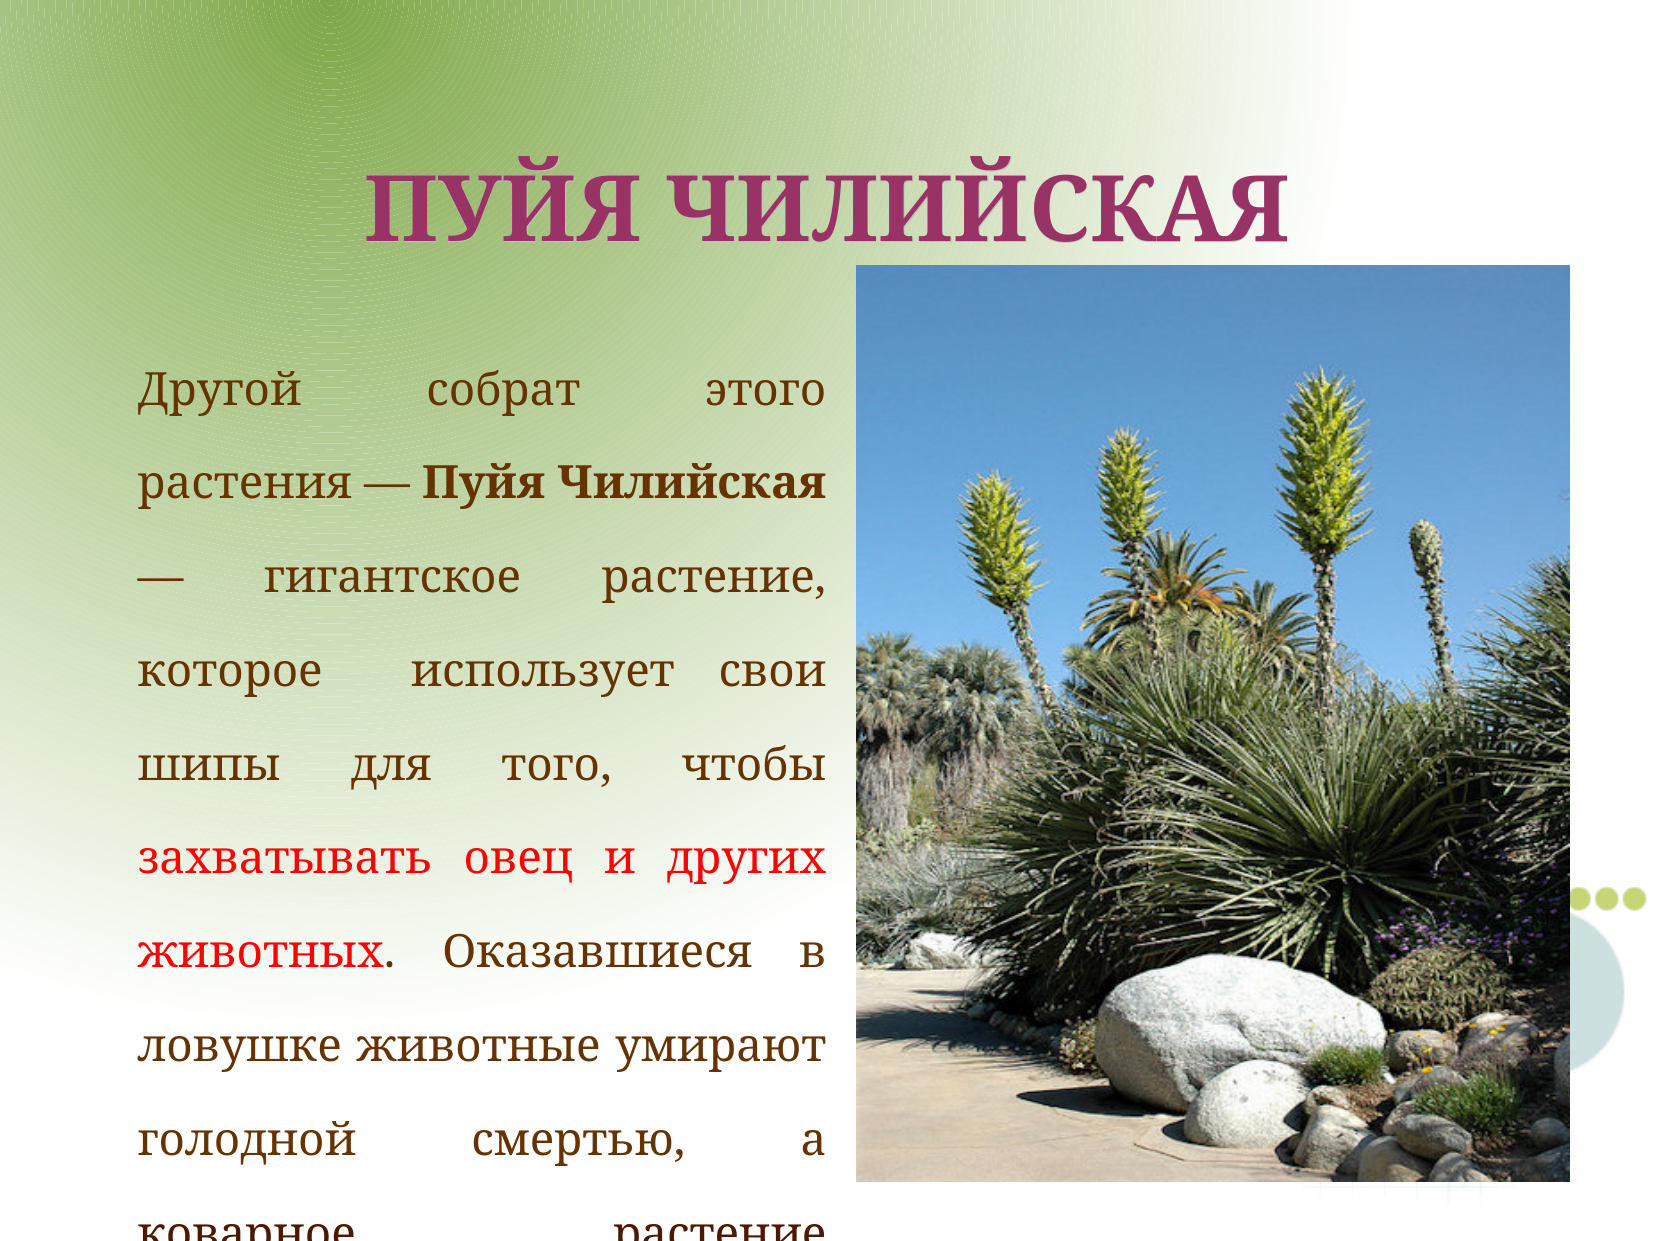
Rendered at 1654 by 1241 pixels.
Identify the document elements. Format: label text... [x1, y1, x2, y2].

title ПУЙЯ ЧИЛИЙСКАЯ [121, 102, 1534, 311]
picture [856, 265, 1654, 1211]
list Другой собрат этого растения ― Пуйя Чилийская ― гигантское растение, которое использует свои шипы для того, чтобы захватывать овец и других животных. Оказавшиеся в ловушке животные умирают голодной смертью, а коварное растение высасывает все питательные вещества из их разлагающихся тел. [137, 324, 827, 1158]
